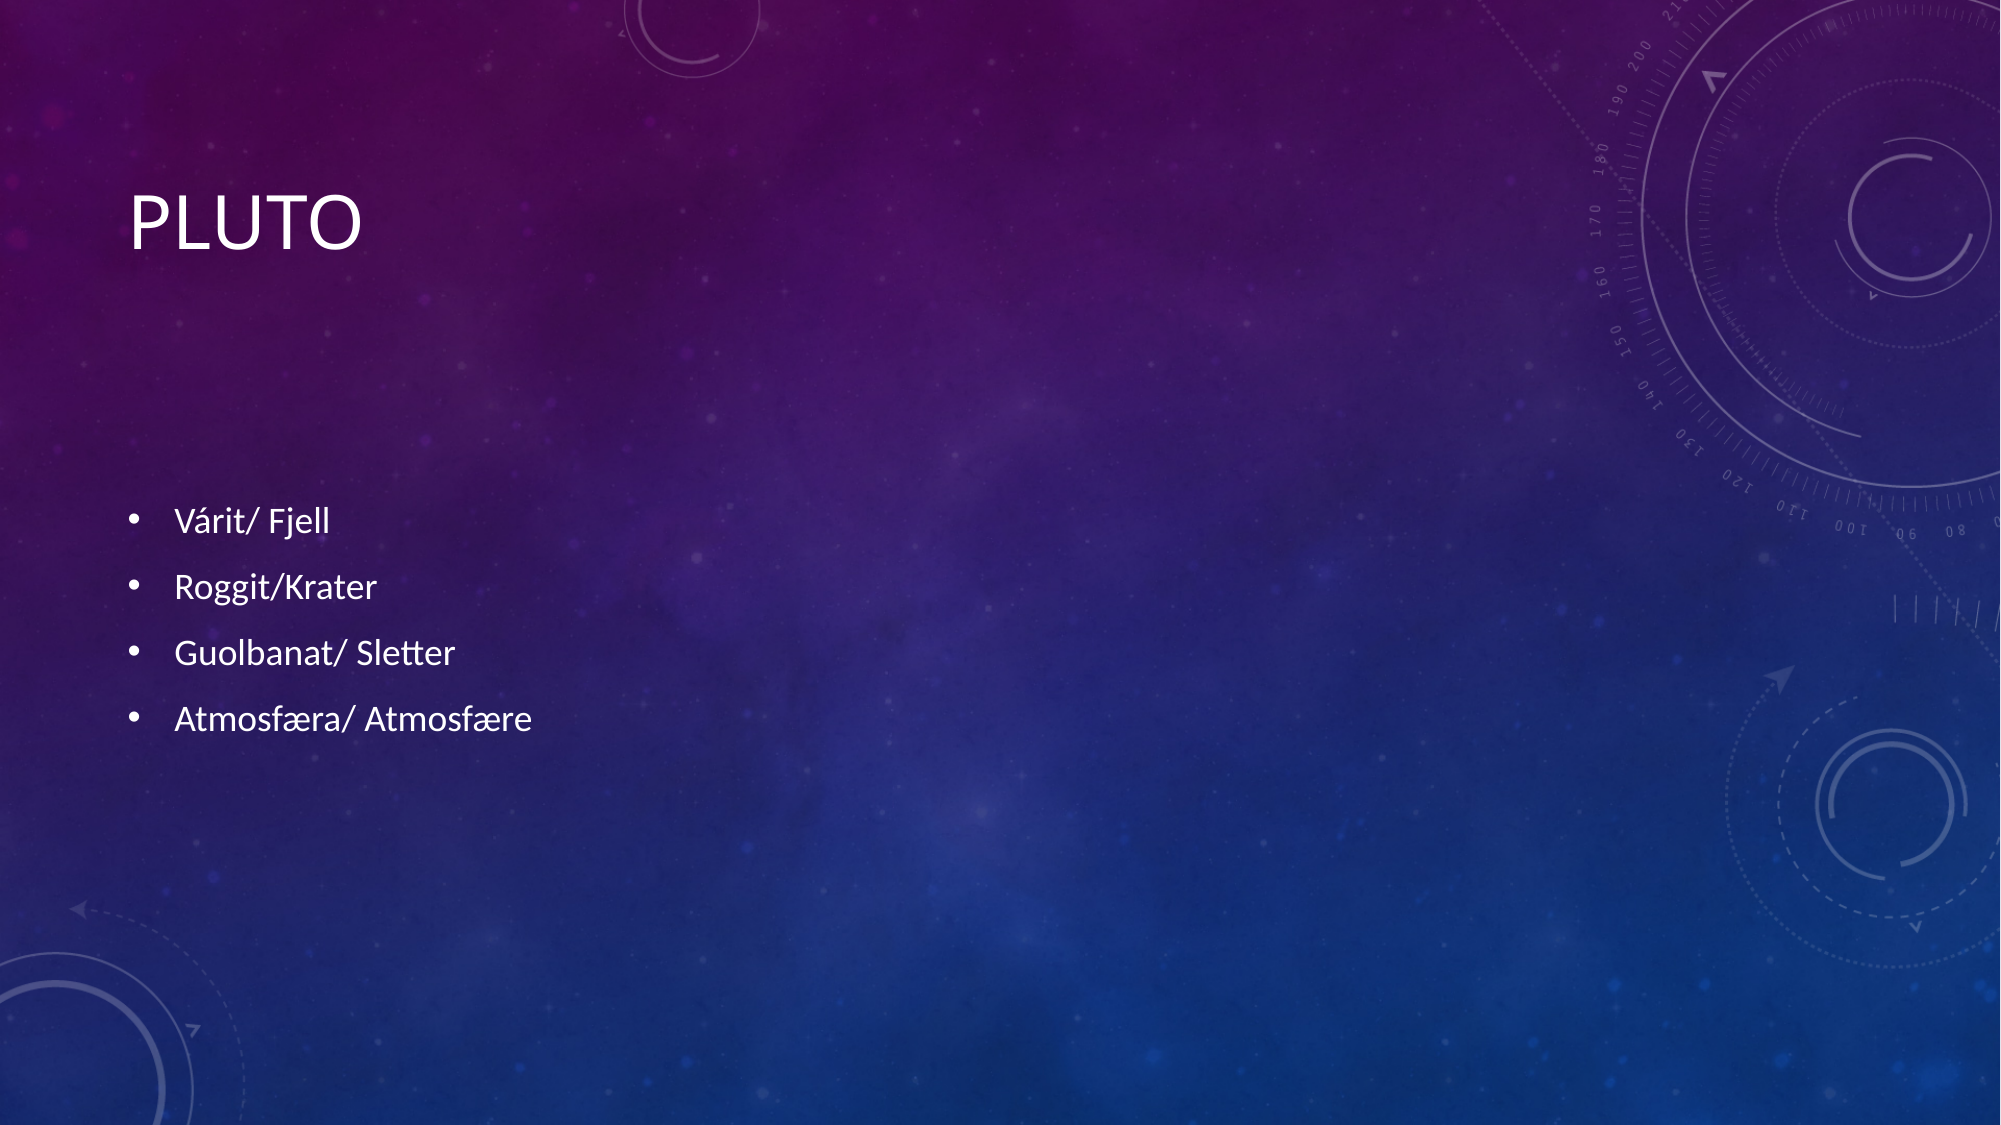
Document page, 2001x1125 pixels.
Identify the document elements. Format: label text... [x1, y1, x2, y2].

list Várit/ Fjell Roggit/Krater Guolbanat/ Sletter Atmosfæra/ Atmosfære [112, 351, 1775, 950]
title Pluto [112, 99, 1775, 339]
